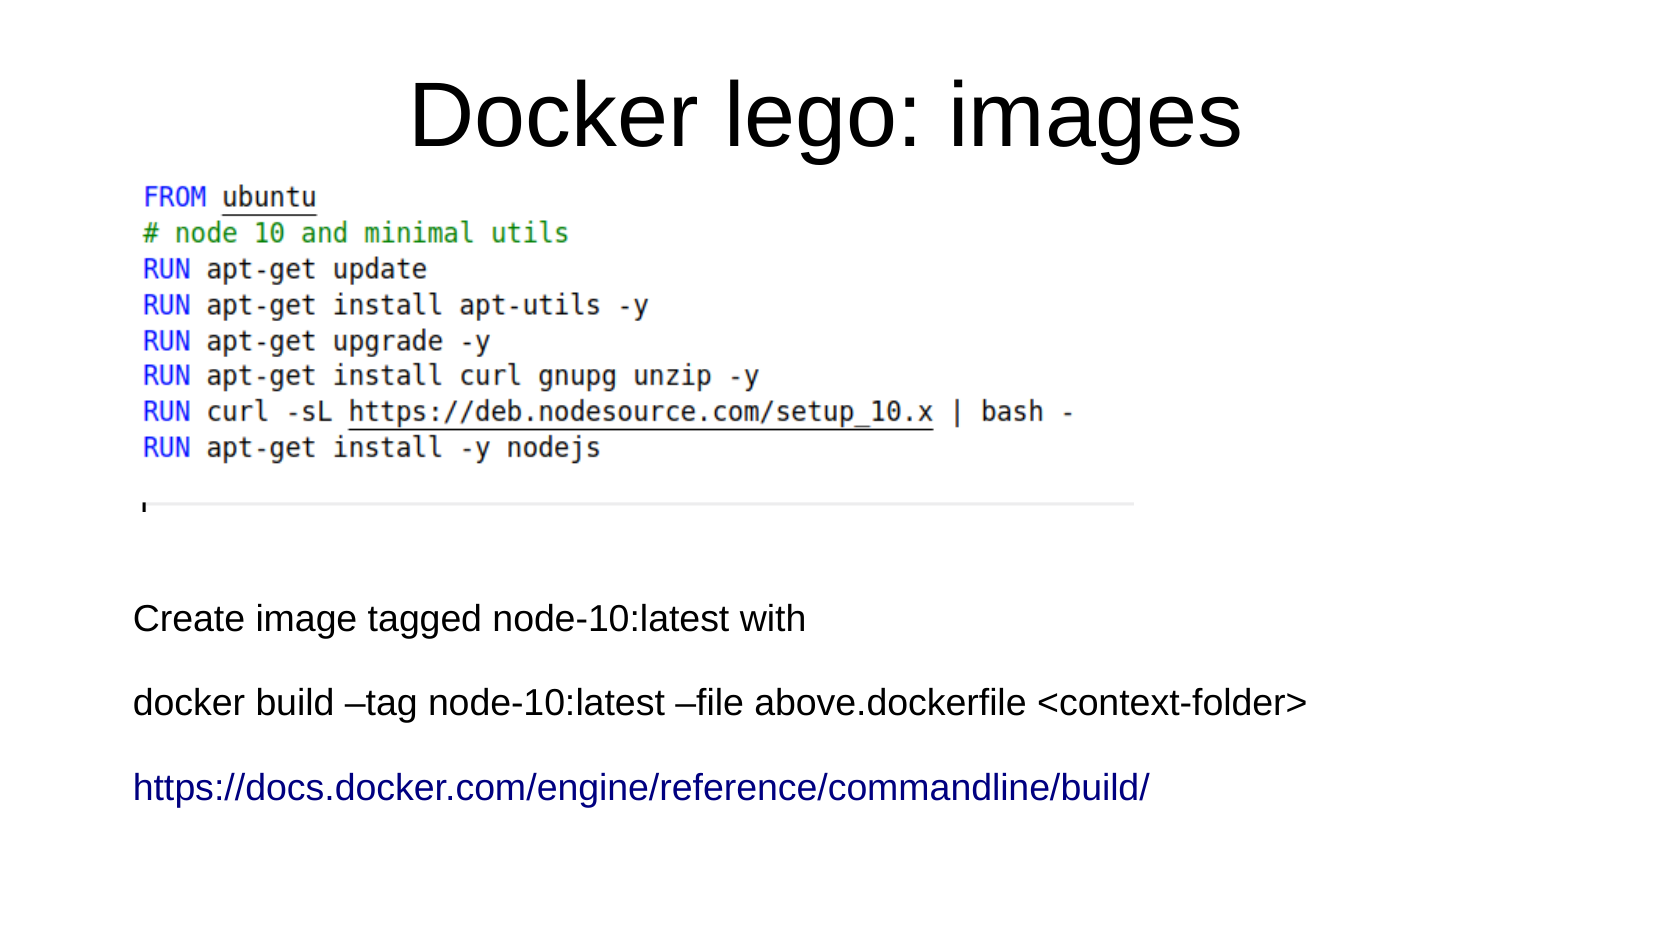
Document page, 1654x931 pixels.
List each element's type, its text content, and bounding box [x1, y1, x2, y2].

text_box Create image tagged node-10:latest with docker build –tag node-10:latest –file above.dockerfile <context-folder> https://docs.docker.com/engine/reference/commandline/build/ [118, 590, 1382, 816]
title Docker lego: images [82, 37, 1571, 193]
picture [121, 177, 1134, 512]
